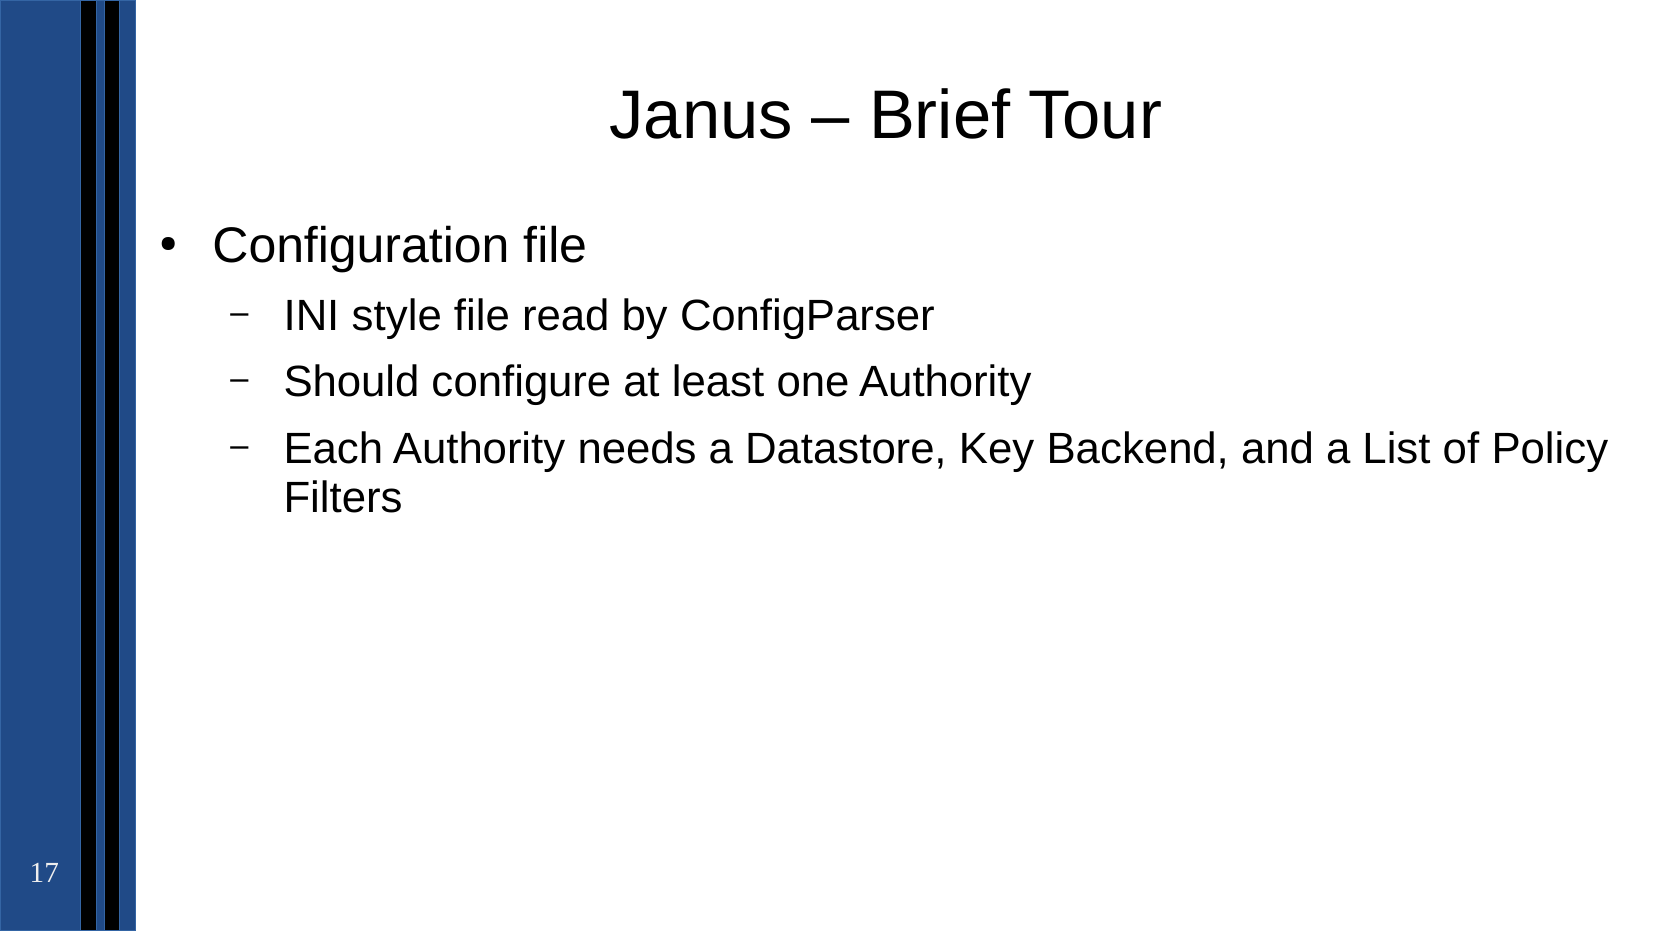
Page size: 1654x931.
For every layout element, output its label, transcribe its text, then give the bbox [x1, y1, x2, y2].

title Janus – Brief Tour [141, 37, 1630, 193]
list Configuration file INI style file read by ConfigParser Should configure at least one Authority Each Authority needs a Datastore, Key Backend, and a List of Policy Filters [141, 217, 1630, 871]
